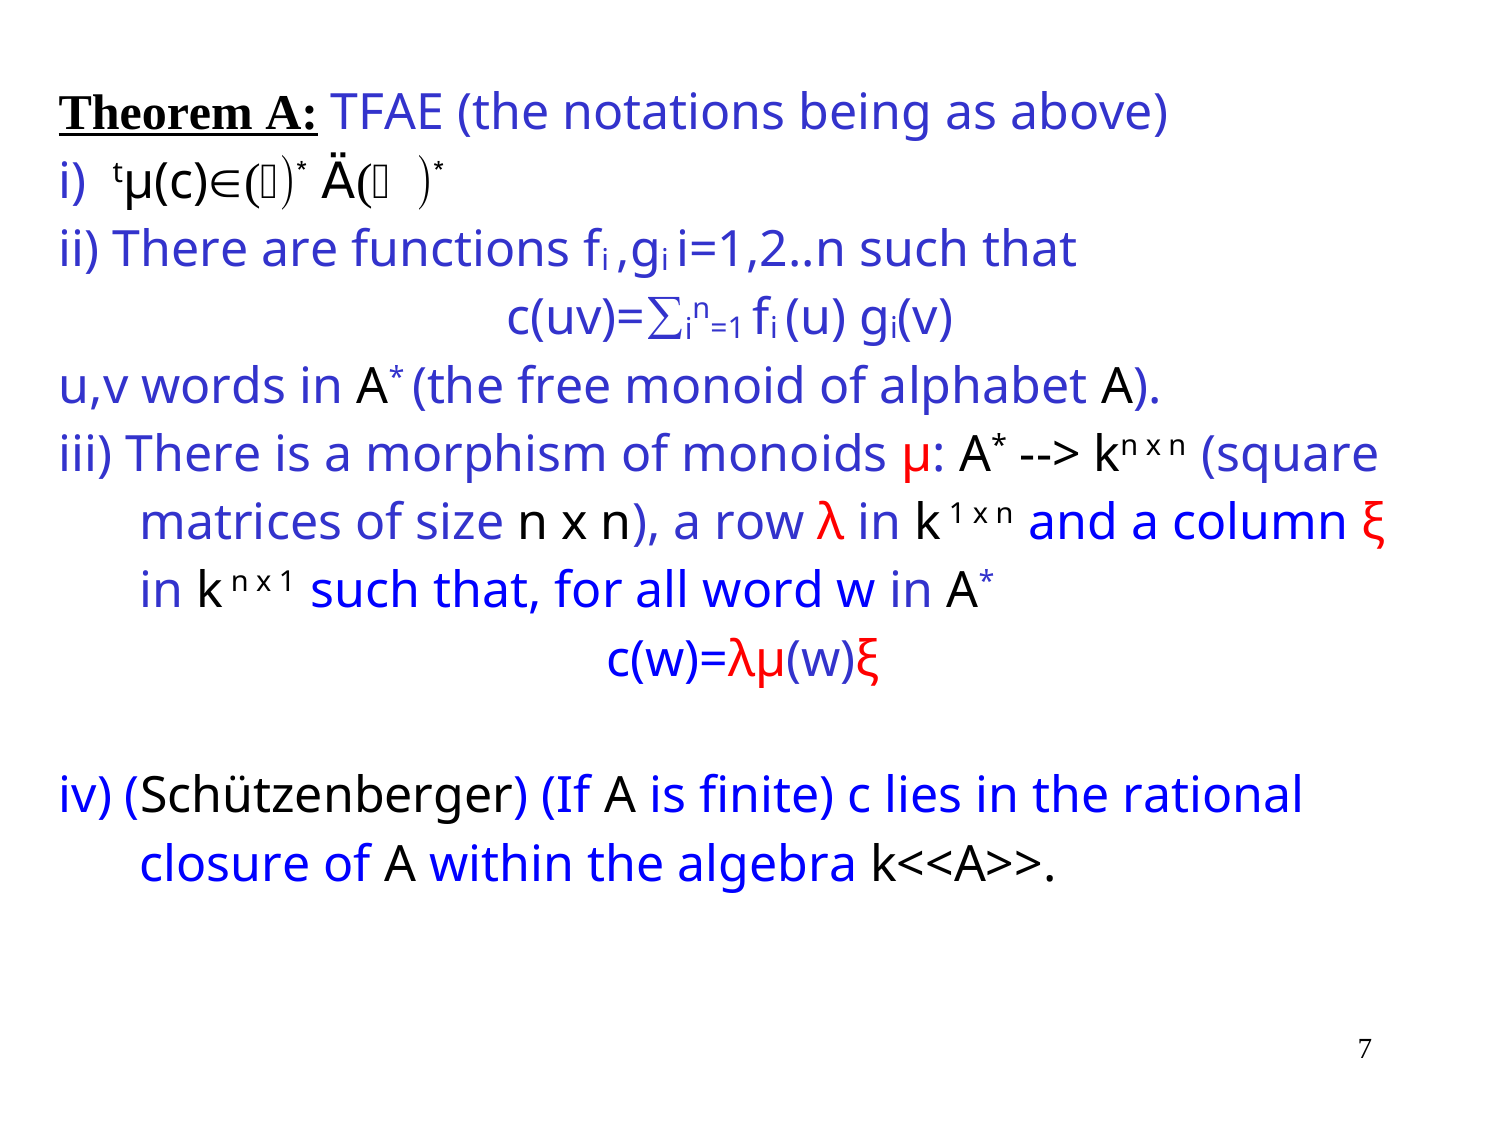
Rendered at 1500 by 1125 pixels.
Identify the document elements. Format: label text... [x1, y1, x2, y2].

text_box Theorem A: TFAE (the notations being as above) i) tµ(c)()* Ä( )* ii) There are functions fi ,gi i=1,2..n such that c(uv)=∑in=1 fi (u) gi(v) u,v words in A* (the free monoid of alphabet A). iii) There is a morphism of monoids μ: A* --> kn x n (square matrices of size n x n), a row λ in k 1 x n and a column ξ in k n x 1 such that, for all word w in A* c(w)=λμ(w)ξ iv) (Schützenberger) (If A is finite) c lies in the rational closure of A within the algebra k<<A>>. [43, 69, 1455, 996]
